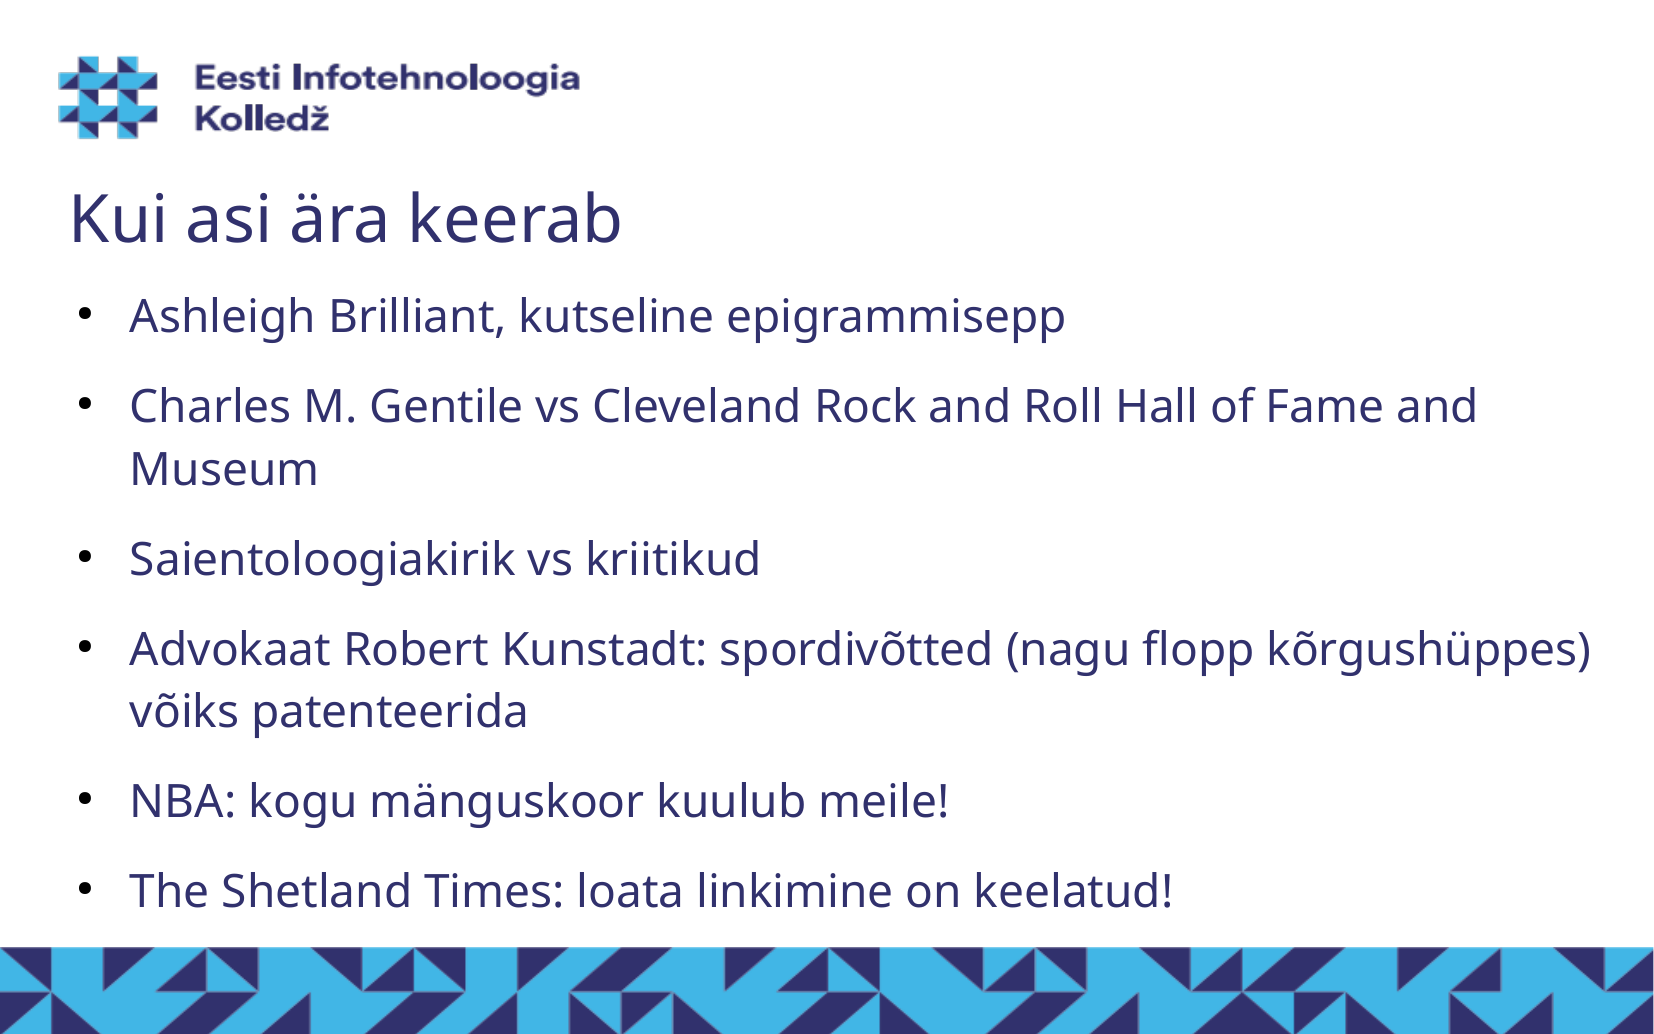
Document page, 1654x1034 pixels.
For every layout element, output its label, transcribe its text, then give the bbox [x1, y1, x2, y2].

list Ashleigh Brilliant, kutseline epigrammisepp Charles M. Gentile vs Cleveland Rock and Roll Hall of Fame and Museum Saientoloogiakirik vs kriitikud Advokaat Robert Kunstadt: spordivõtted (nagu flopp kõrgushüppes) võiks patenteerida NBA: kogu mänguskoor kuulub meile! The Shetland Times: loata linkimine on keelatud! [59, 283, 1595, 936]
title Kui asi ära keerab [68, 147, 1536, 283]
